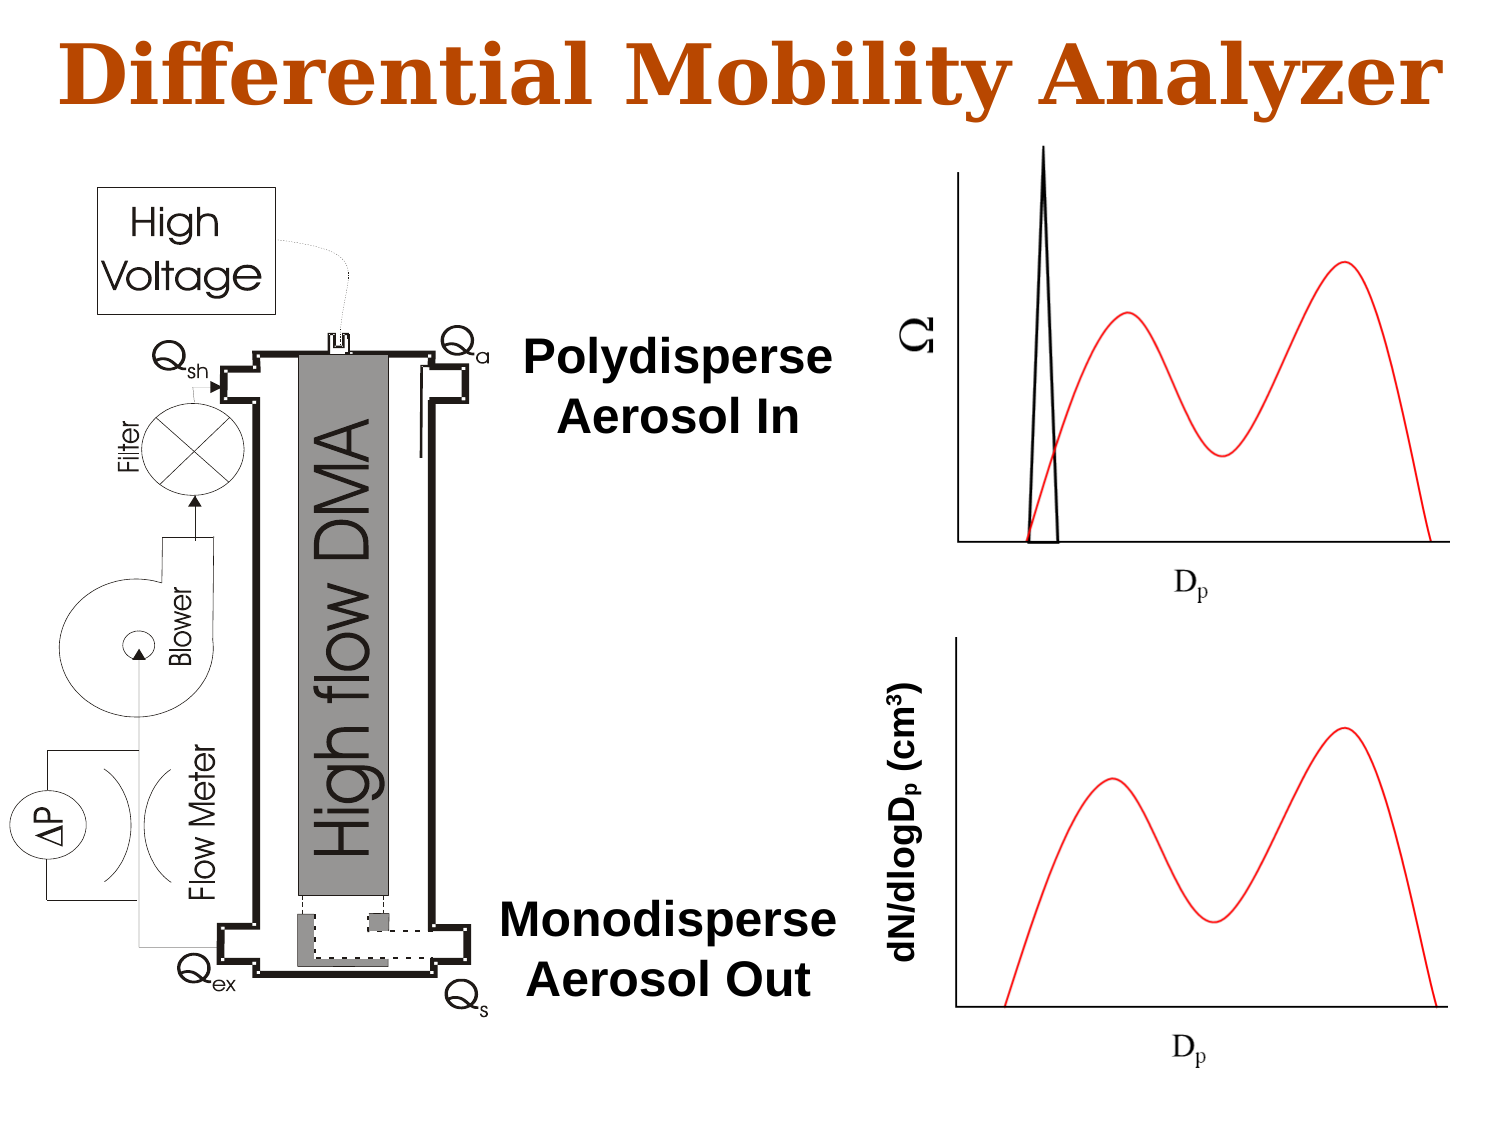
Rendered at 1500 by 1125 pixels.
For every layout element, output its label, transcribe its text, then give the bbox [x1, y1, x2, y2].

picture [0, 186, 571, 1052]
picture [867, 145, 1450, 624]
text_box Monodisperse Aerosol Out [484, 879, 1500, 1125]
text_box dN/dlogDp (cm3) [872, 637, 944, 1008]
text_box Polydisperse Aerosol In [571, 315, 1500, 879]
title Differential Mobility Analyzer [0, 18, 1500, 134]
picture [857, 637, 1448, 1089]
